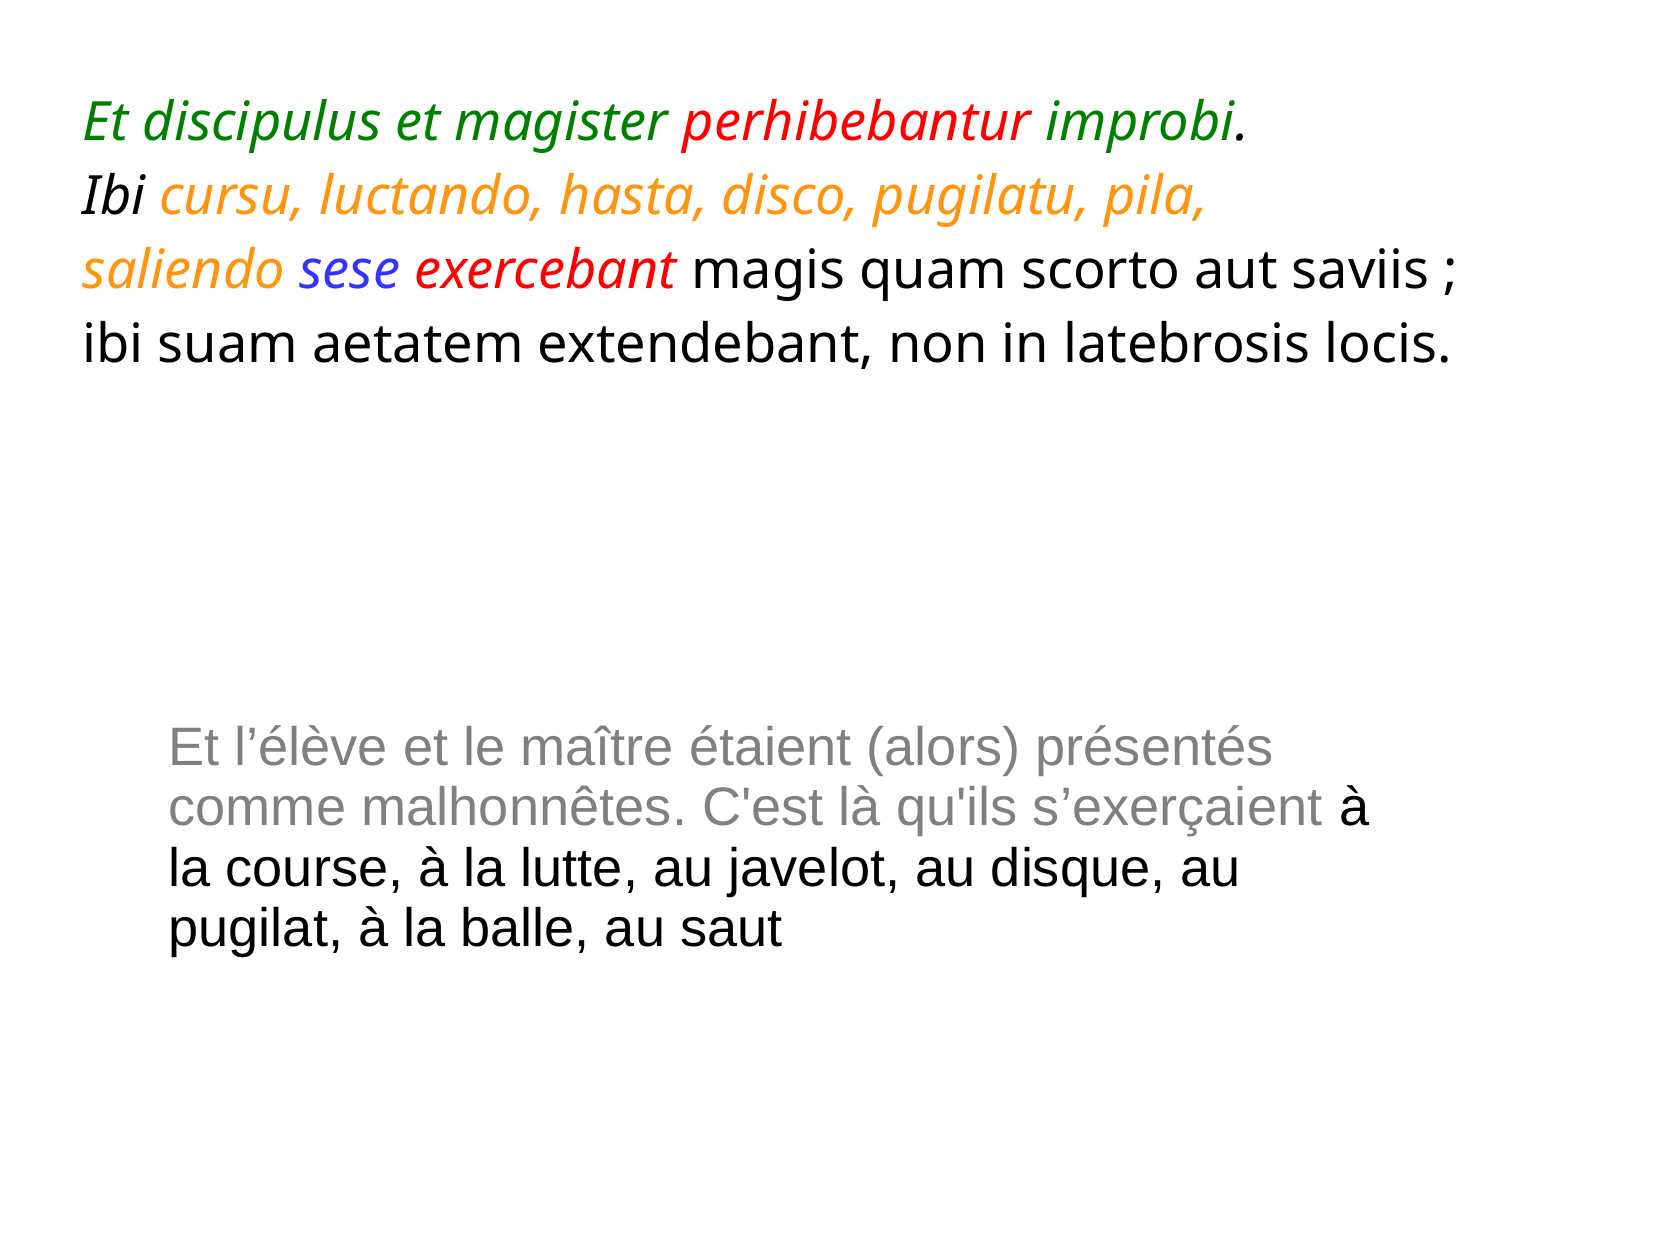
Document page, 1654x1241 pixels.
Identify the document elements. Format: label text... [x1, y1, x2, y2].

list Et discipulus et magister perhibebantur improbi. Ibi cursu, luctando, hasta, disco, pugilatu, pila, saliendo sese exercebant magis quam scorto aut saviis ; ibi suam aetatem extendebant, non in latebrosis locis. [82, 82, 1571, 1109]
text_box Et l’élève et le maître étaient (alors) présentés comme malhonnêtes. C'est là qu'ils s’exerçaient à la course, à la lutte, au javelot, au disque, au pugilat, à la balle, au saut [153, 708, 1406, 966]
